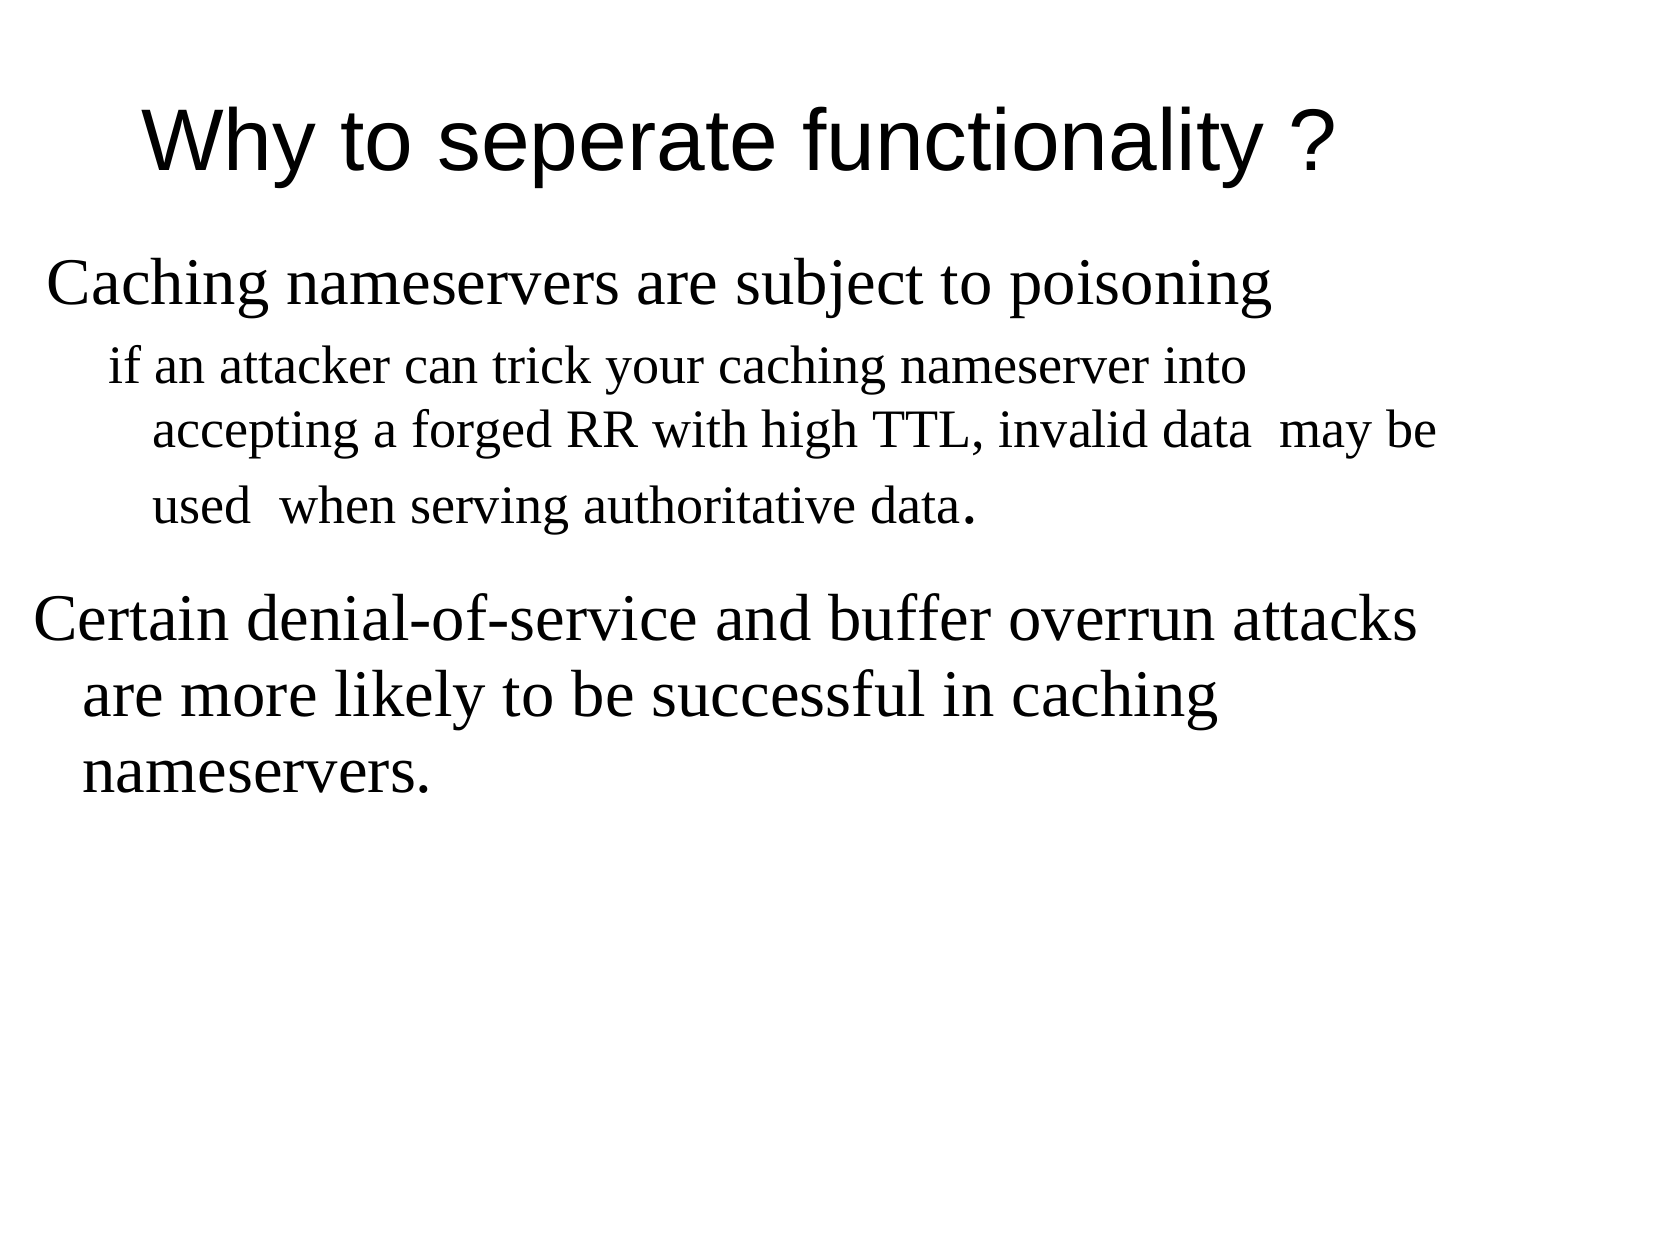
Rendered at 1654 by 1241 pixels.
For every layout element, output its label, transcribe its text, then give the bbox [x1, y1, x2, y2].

title Why to seperate functionality ? [14, 50, 1466, 238]
list Caching nameservers are subject to poisoning if an attacker can trick your caching nameserver into accepting a forged RR with high TTL, invalid data may be used when serving authoritative data. Certain denial-of-service and buffer overrun attacks are more likely to be successful in caching nameservers. [18, 237, 1484, 1241]
